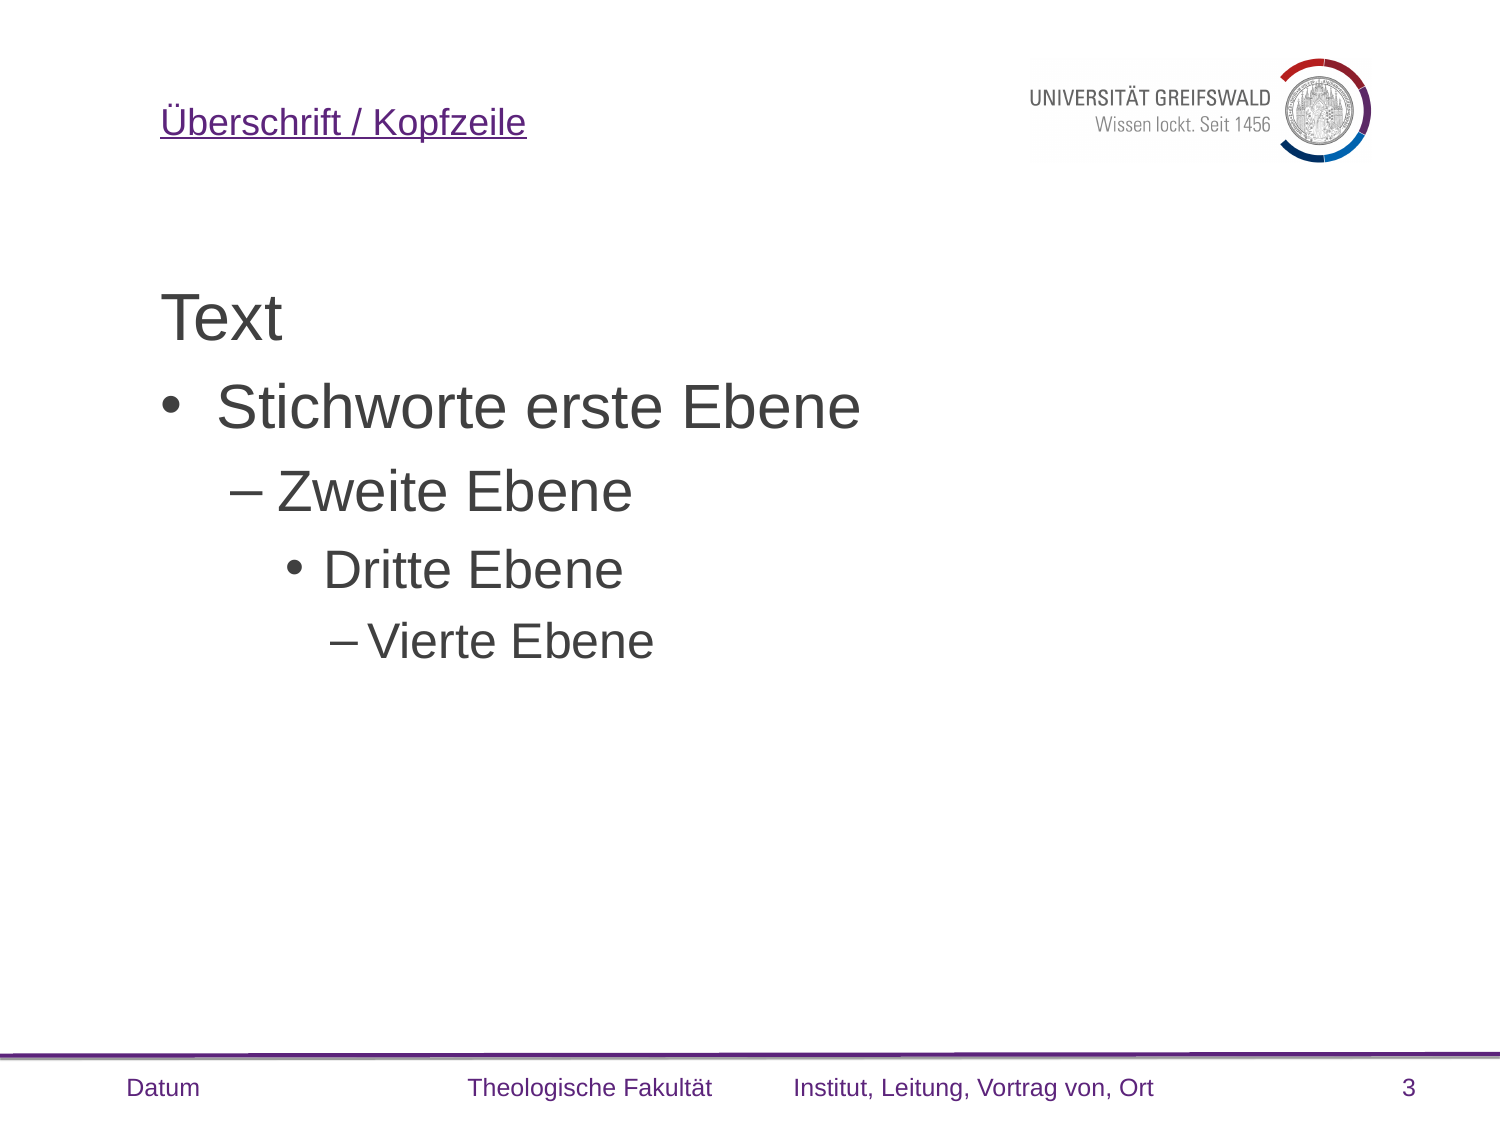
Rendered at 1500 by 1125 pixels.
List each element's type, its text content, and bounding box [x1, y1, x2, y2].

picture [1030, 58, 1372, 163]
text_box Überschrift / Kopfzeile [145, 90, 976, 172]
text_box Text Stichworte erste Ebene Zweite Ebene Dritte Ebene Vierte Ebene [145, 266, 1359, 1019]
